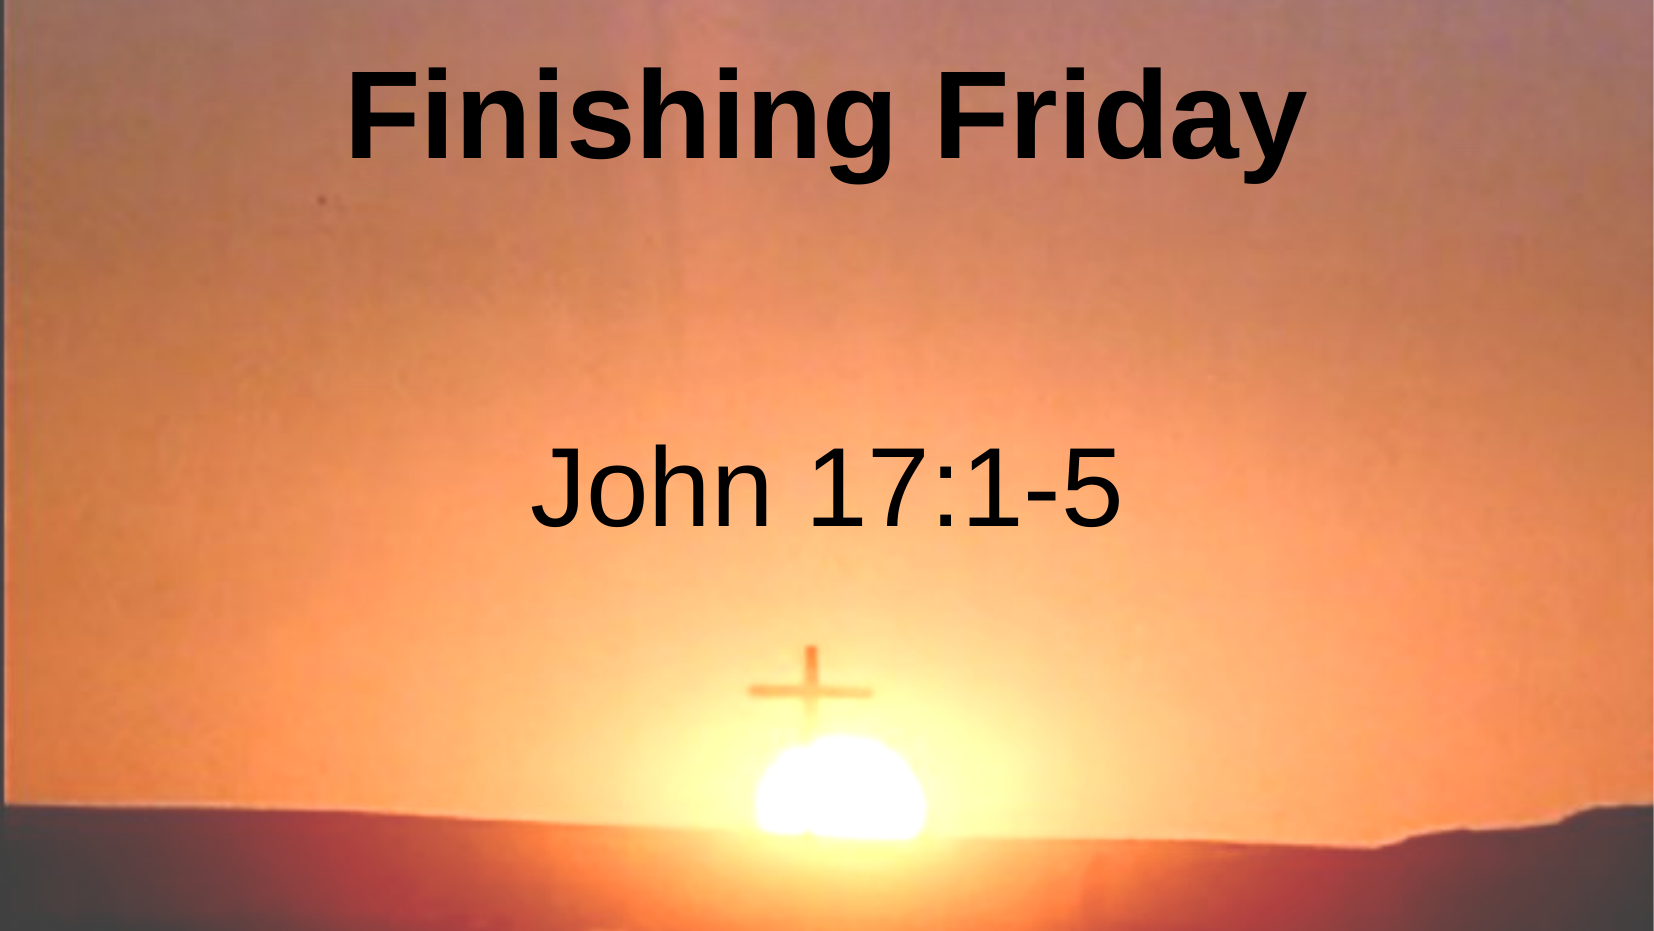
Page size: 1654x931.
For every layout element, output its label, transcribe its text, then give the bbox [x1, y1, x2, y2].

picture [0, 0, 1654, 931]
title Finishing Friday [82, 37, 1571, 193]
subtitle John 17:1-5 [82, 217, 1571, 758]
